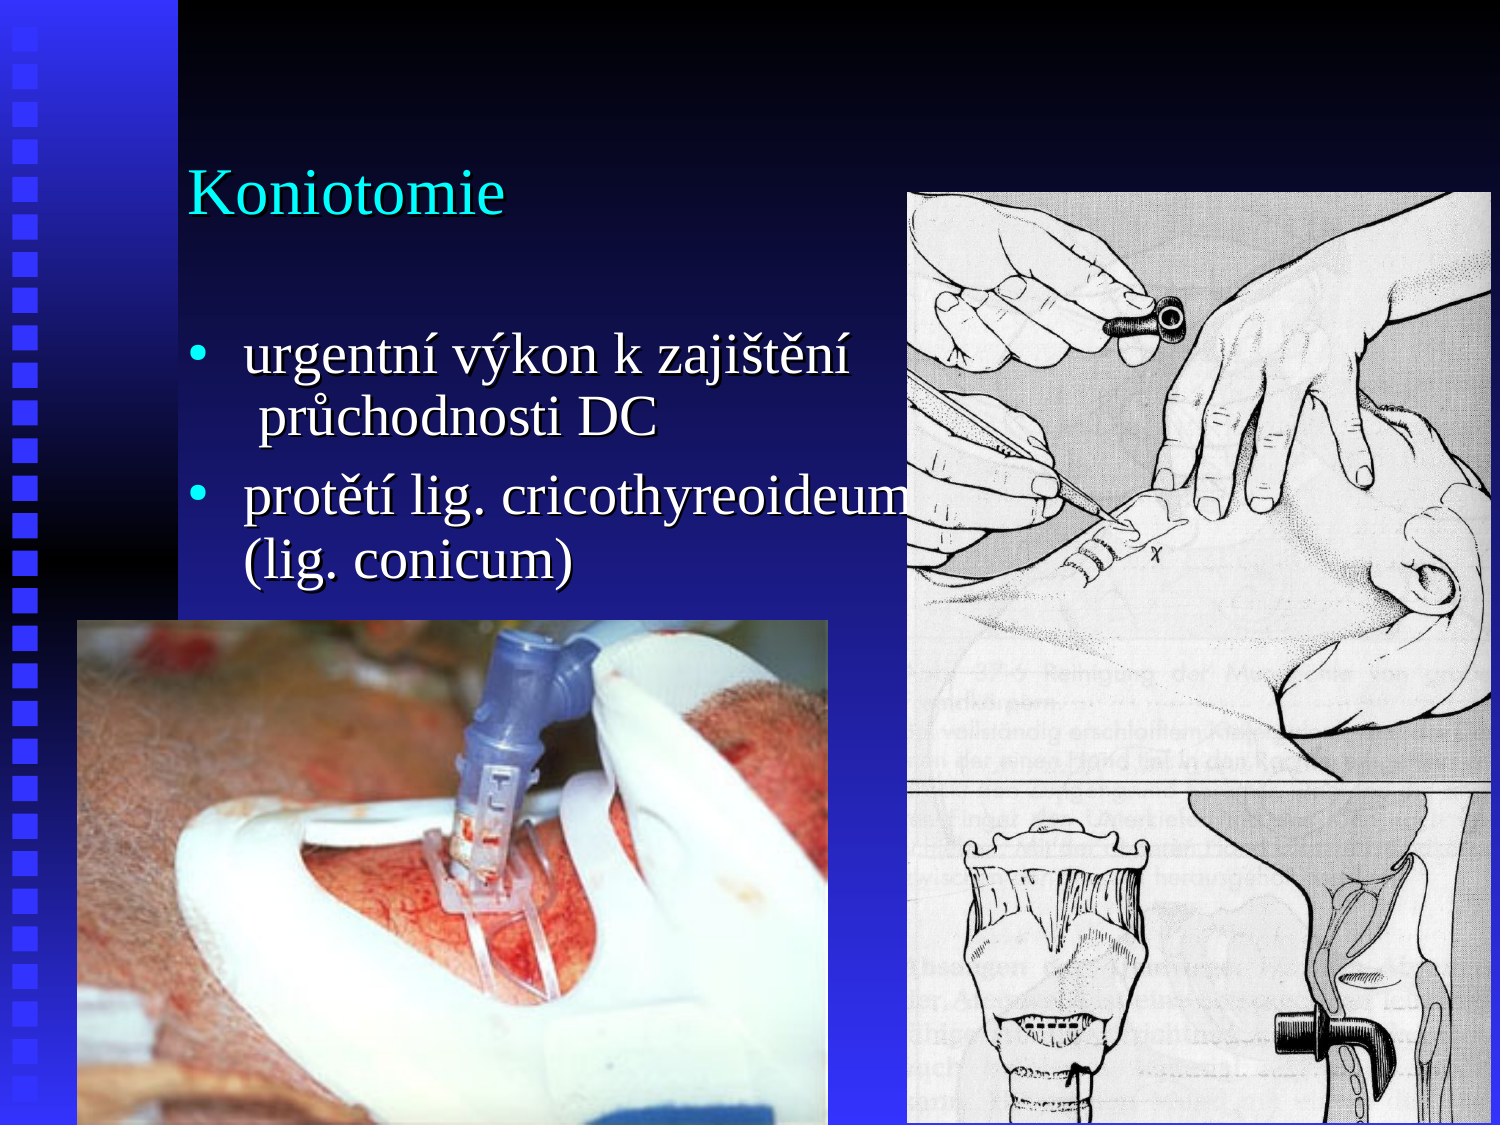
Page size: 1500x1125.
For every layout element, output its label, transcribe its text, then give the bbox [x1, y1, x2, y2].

list urgentní výkon k zajištění průchodnosti DC protětí lig. cricothyreoideum (lig. conicum) [187, 324, 907, 1001]
title Koniotomie [187, 99, 1463, 288]
picture [907, 192, 1491, 1123]
picture [77, 620, 828, 1125]
